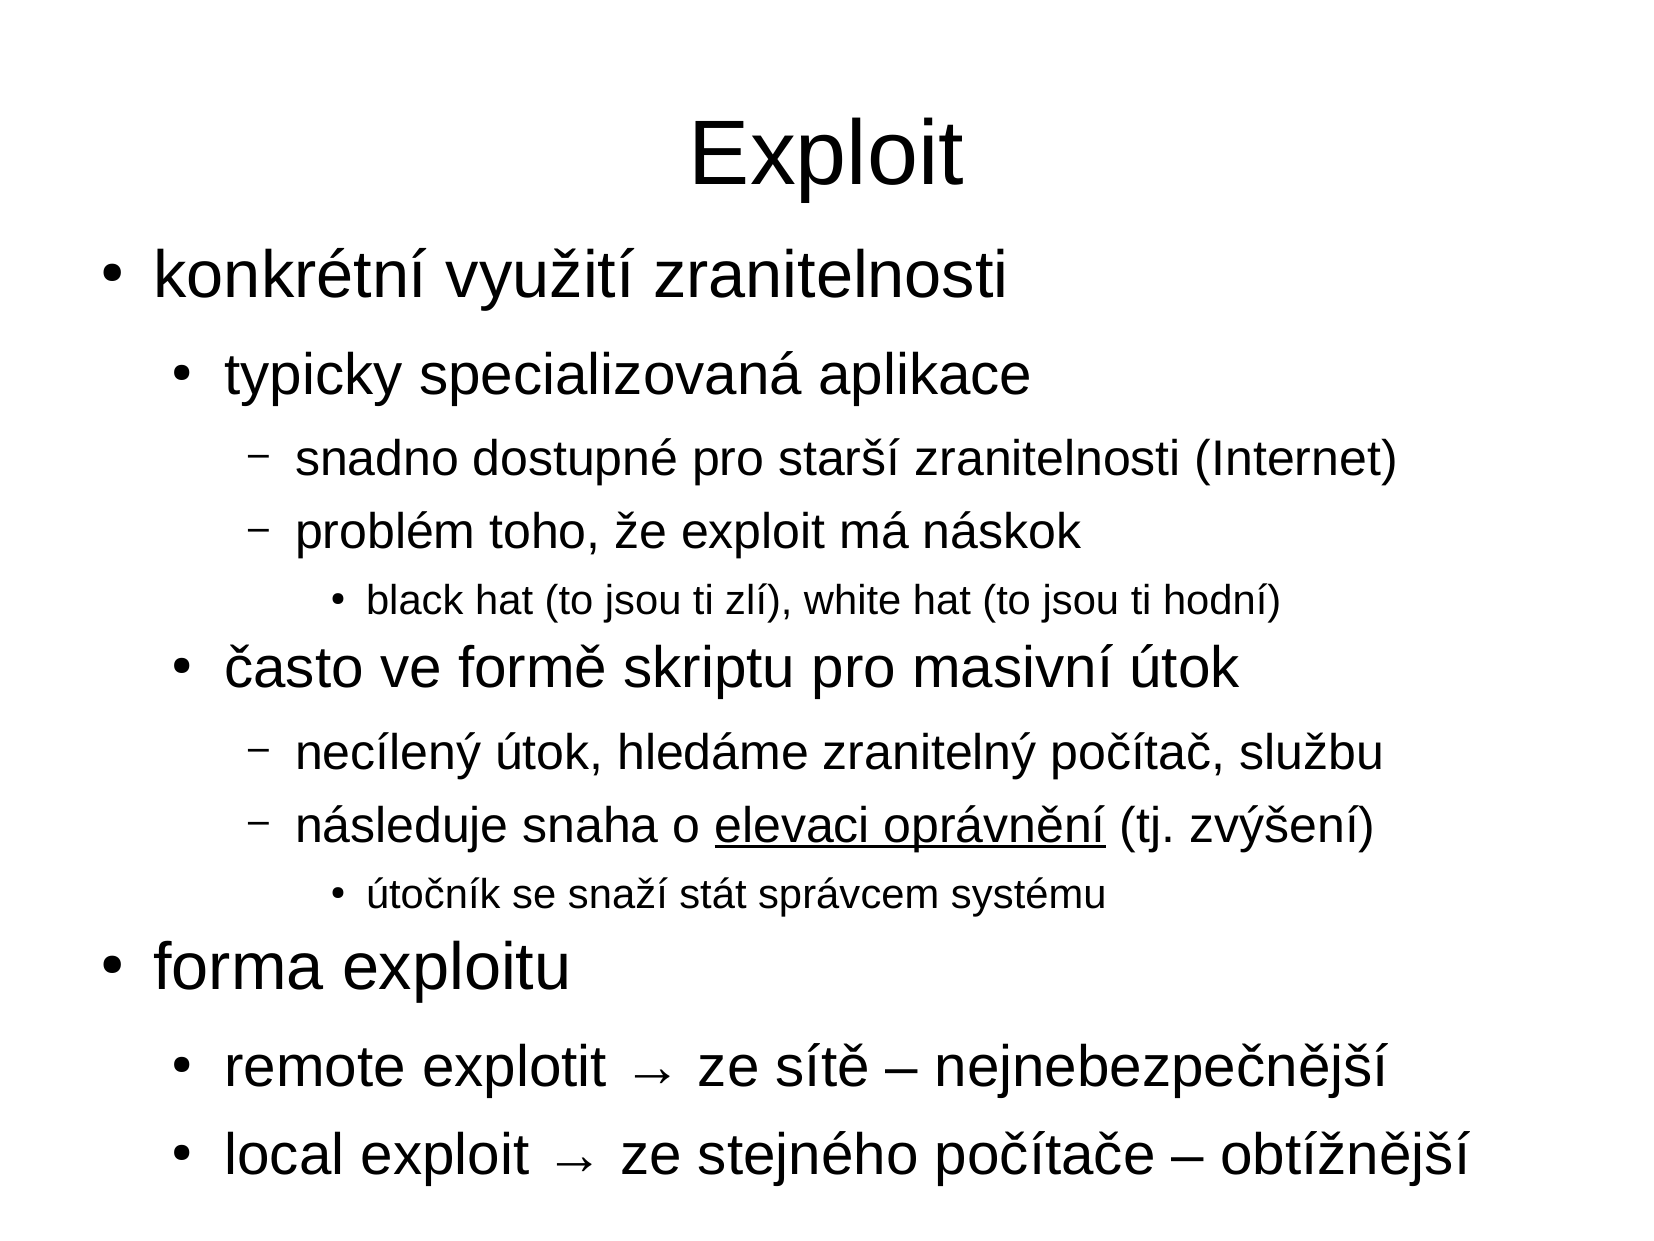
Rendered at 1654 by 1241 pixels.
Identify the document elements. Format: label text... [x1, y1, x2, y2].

list konkrétní využití zranitelnosti typicky specializovaná aplikace snadno dostupné pro starší zranitelnosti (Internet) problém toho, že exploit má náskok black hat (to jsou ti zlí), white hat (to jsou ti hodní) často ve formě skriptu pro masivní útok necílený útok, hledáme zranitelný počítač, službu následuje snaha o elevaci oprávnění (tj. zvýšení) útočník se snaží stát správcem systému forma exploitu remote explotit → ze sítě – nejnebezpečnější local exploit → ze stejného počítače – obtížnější [82, 237, 1571, 1188]
title Exploit [82, 56, 1571, 237]
